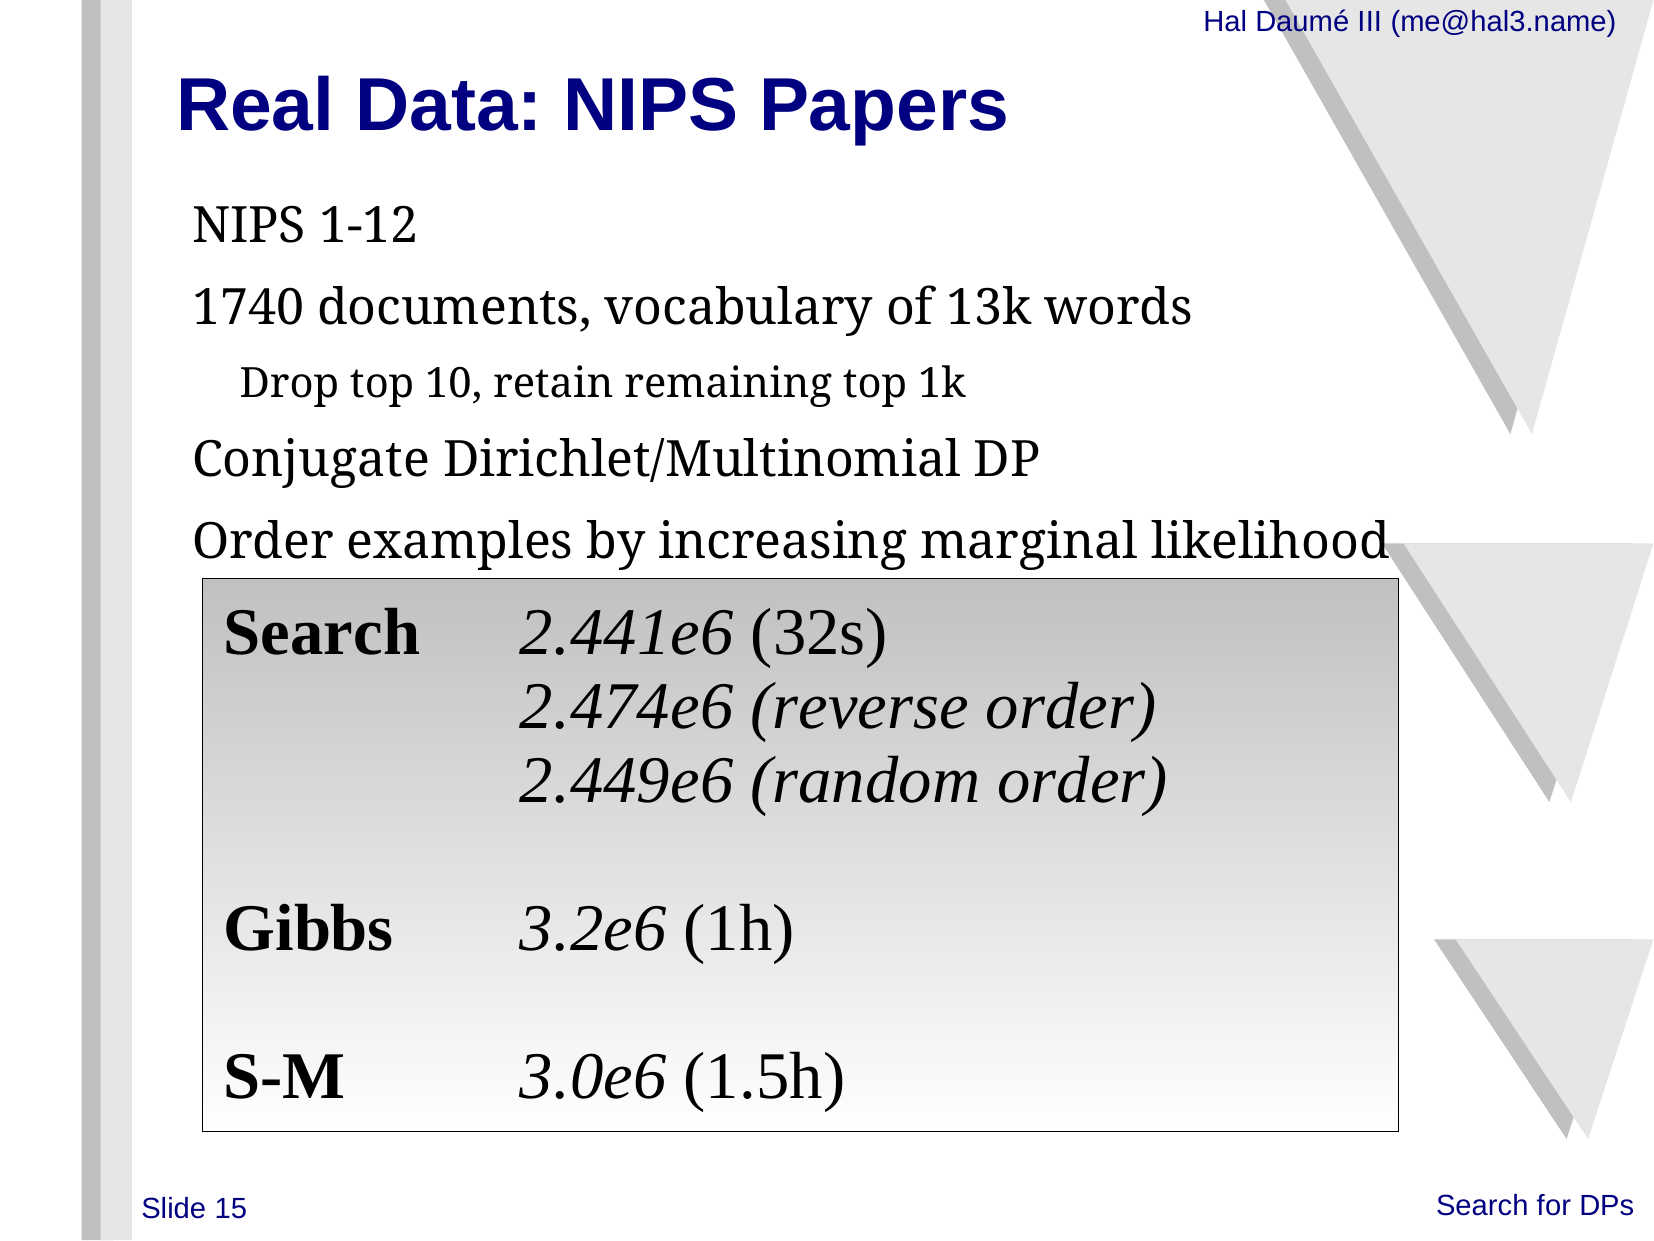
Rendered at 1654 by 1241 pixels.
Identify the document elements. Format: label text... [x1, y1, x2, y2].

text_box [202, 578, 1399, 1132]
list NIPS 1-12 1740 documents, vocabulary of 13k words Drop top 10, retain remaining top 1k Conjugate Dirichlet/Multinomial DP Order examples by increasing marginal likelihood [180, 188, 1512, 518]
text_box 2.474e6 (reverse order) 2.449e6 (random order) [223, 595, 1372, 824]
title Real Data: NIPS Papers [176, 44, 1509, 166]
text_box Search 2.441e6 (32s) Gibbs 3.2e6 (1h) S-M 3.0e6 (1.5h) [223, 824, 970, 1114]
